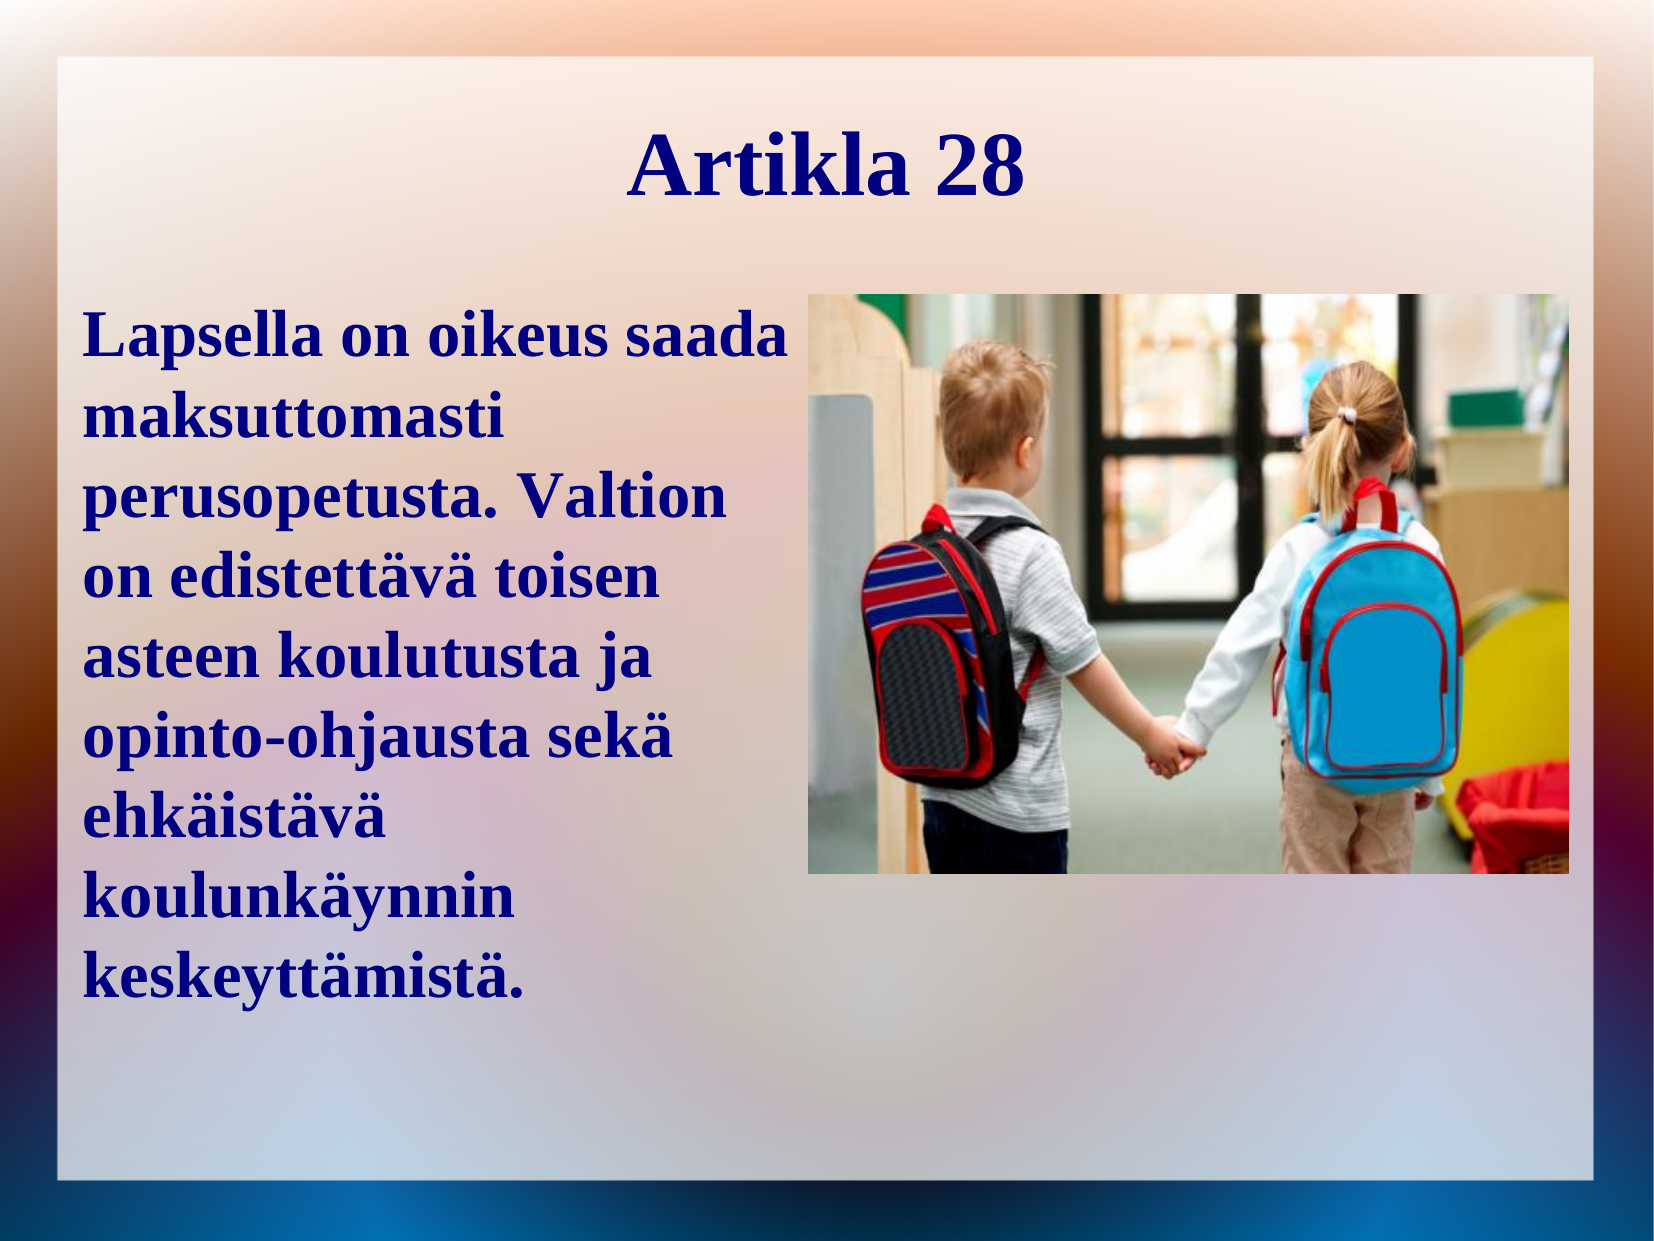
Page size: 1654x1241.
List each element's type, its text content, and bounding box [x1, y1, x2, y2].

title Artikla 28 [82, 55, 1571, 263]
picture [808, 294, 1569, 875]
list Lapsella on oikeus saada maksuttomasti perusopetusta. Valtion on edistettävä toisen asteen koulutusta ja opinto-ohjausta sekä ehkäistävä koulunkäynnin keskeyttämistä. [82, 290, 809, 1109]
